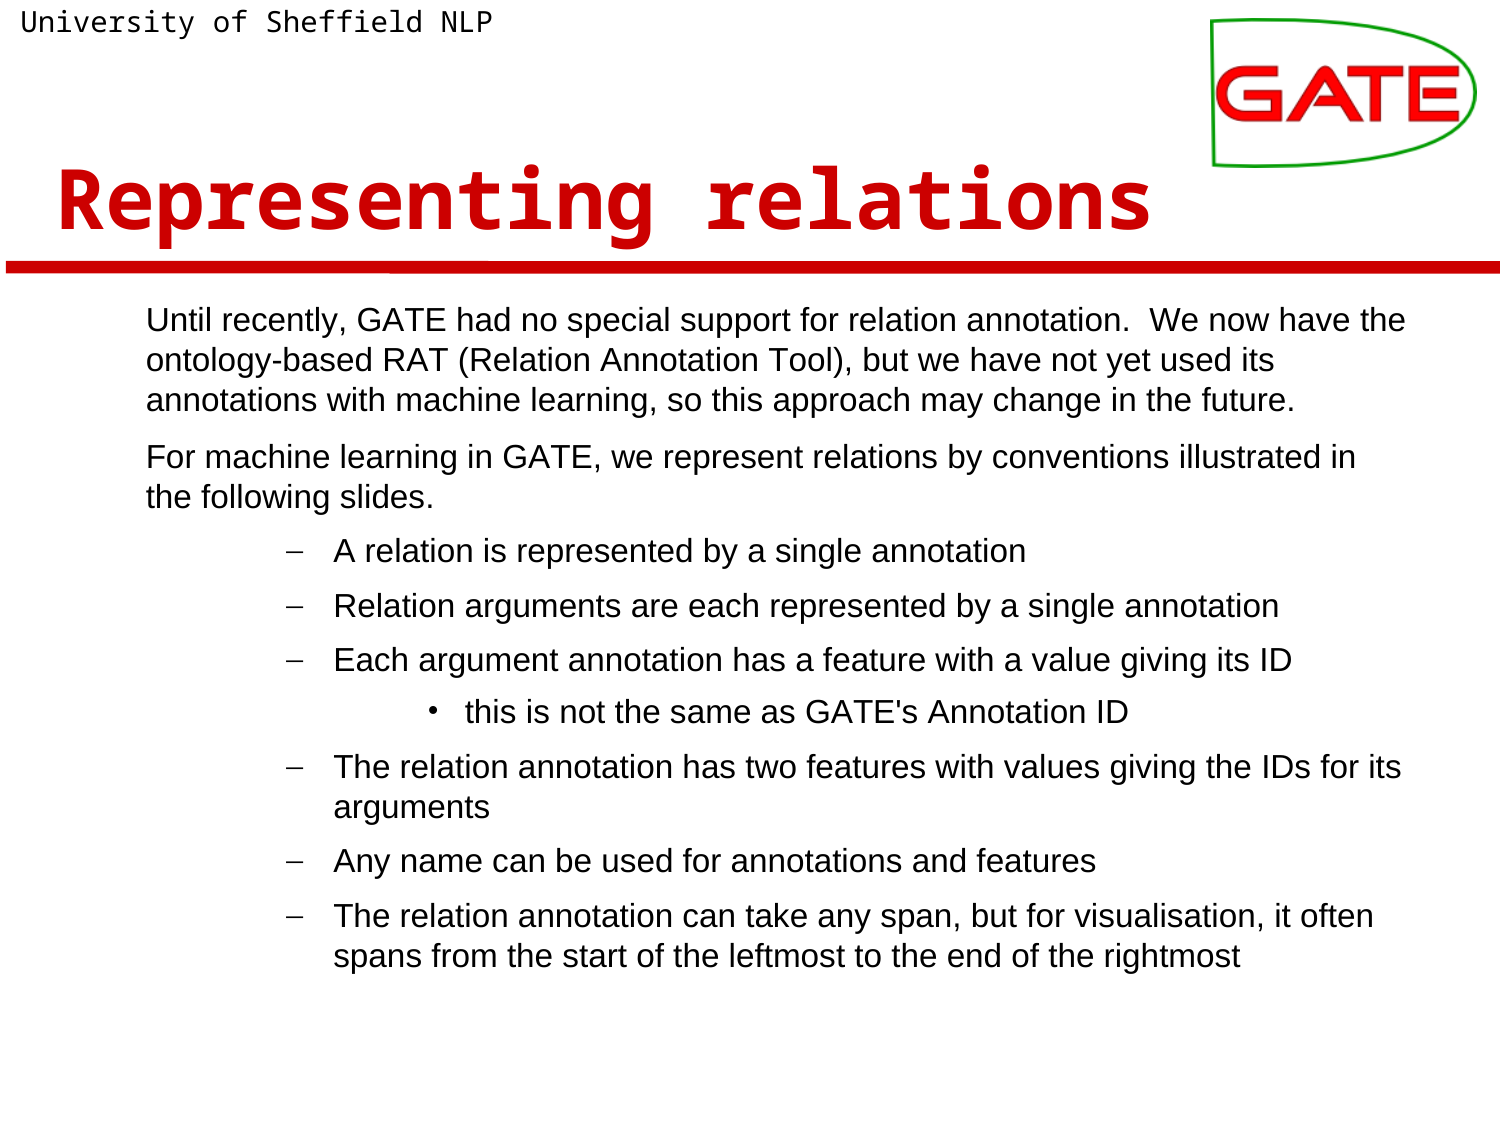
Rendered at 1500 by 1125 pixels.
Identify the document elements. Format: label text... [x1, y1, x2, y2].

picture [1210, 18, 1477, 168]
list Until recently, GATE had no special support for relation annotation. We now have the ontology-based RAT (Relation Annotation Tool), but we have not yet used its annotations with machine learning, so this approach may change in the future. For machine learning in GATE, we represent relations by conventions illustrated in the following slides. A relation is represented by a single annotation Relation arguments are each represented by a single annotation Each argument annotation has a feature with a value giving its ID this is not the same as GATE's Annotation ID The relation annotation has two features with values giving the IDs for its arguments Any name can be used for annotations and features The relation annotation can take any span, but for visualisation, it often spans from the start of the leftmost to the end of the rightmost [74, 290, 1425, 1093]
title Representing relations [41, 37, 1391, 254]
